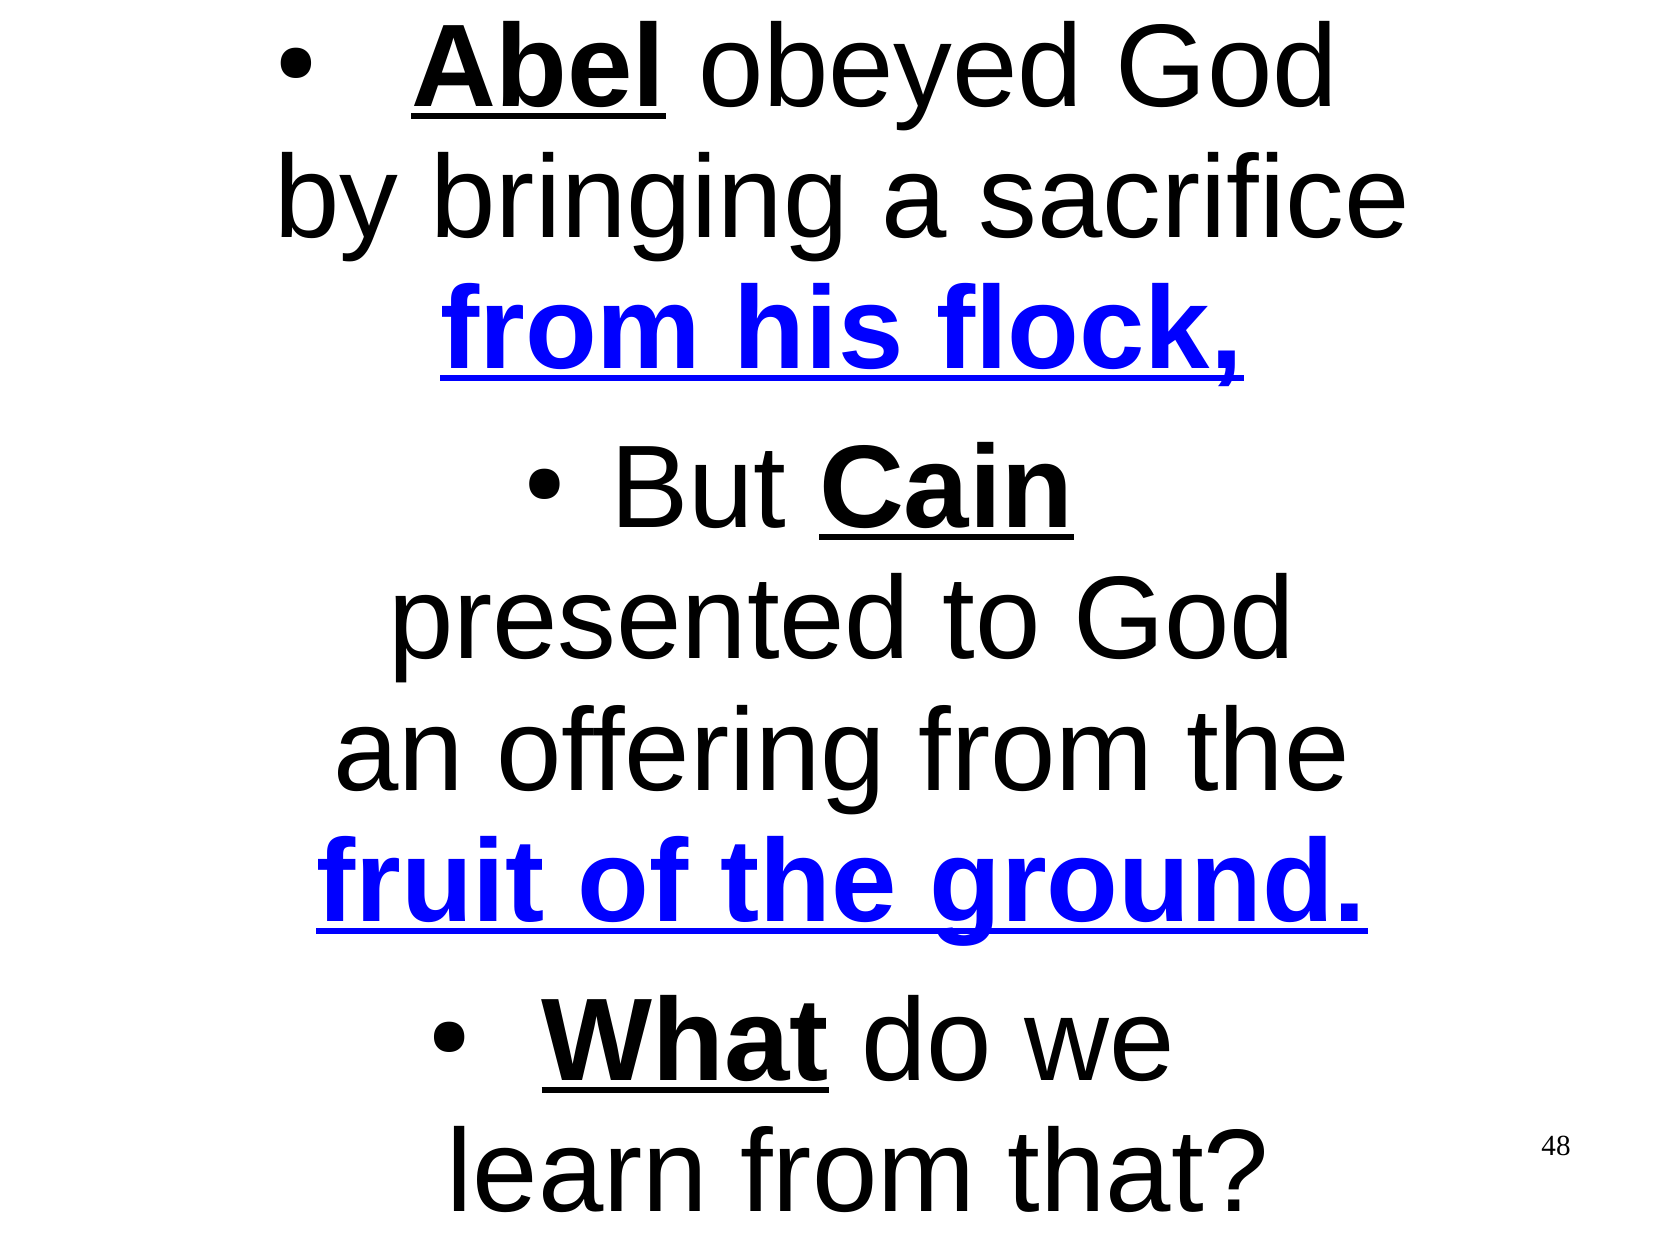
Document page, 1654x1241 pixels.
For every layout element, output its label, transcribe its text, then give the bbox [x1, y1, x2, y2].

list Abel obeyed God by bringing a sacrifice from his flock, But Cain presented to God an offering from the fruit of the ground. What do we learn from that? [0, 0, 1651, 1238]
